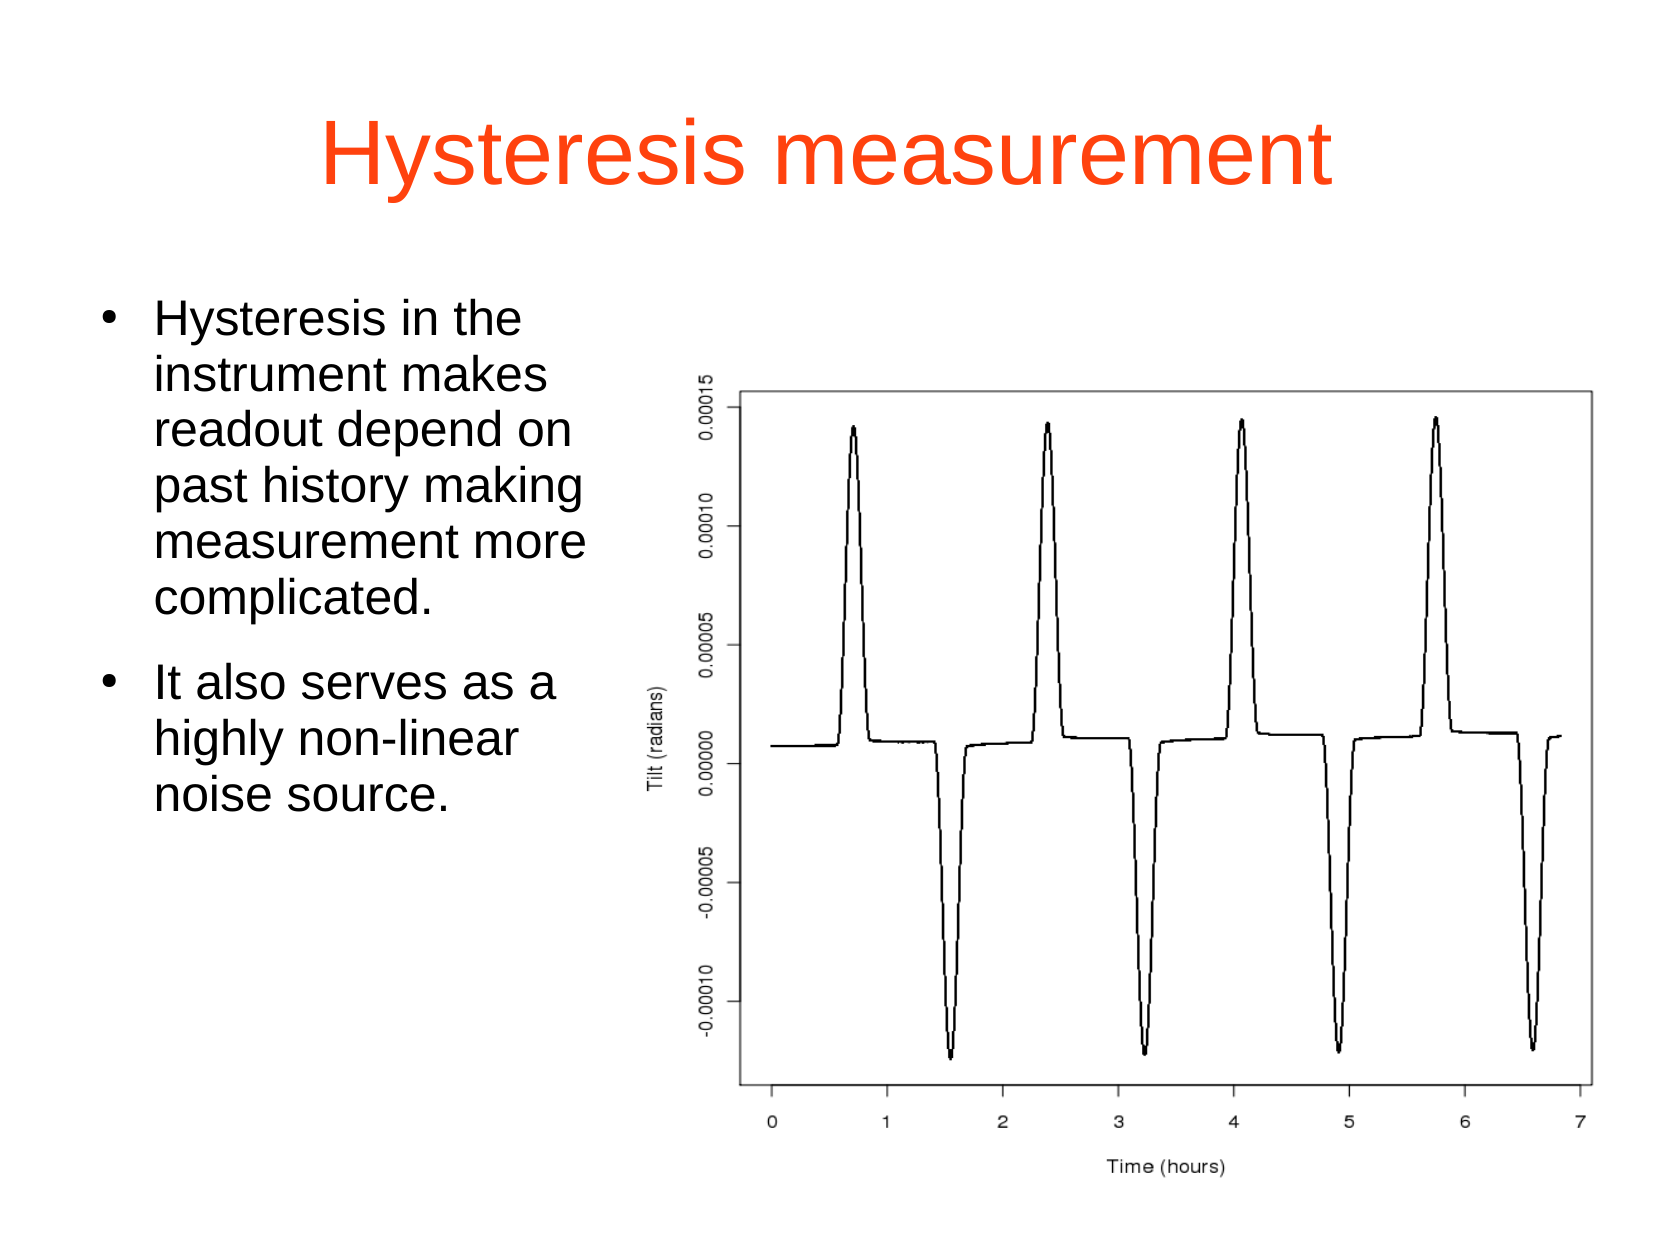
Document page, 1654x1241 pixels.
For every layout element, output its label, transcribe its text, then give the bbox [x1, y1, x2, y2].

list Hysteresis in the instrument makes readout depend on past history making measurement more complicated. It also serves as a highly non-linear noise source. [82, 290, 601, 1201]
title Hysteresis measurement [82, 49, 1571, 257]
picture [637, 299, 1645, 1201]
